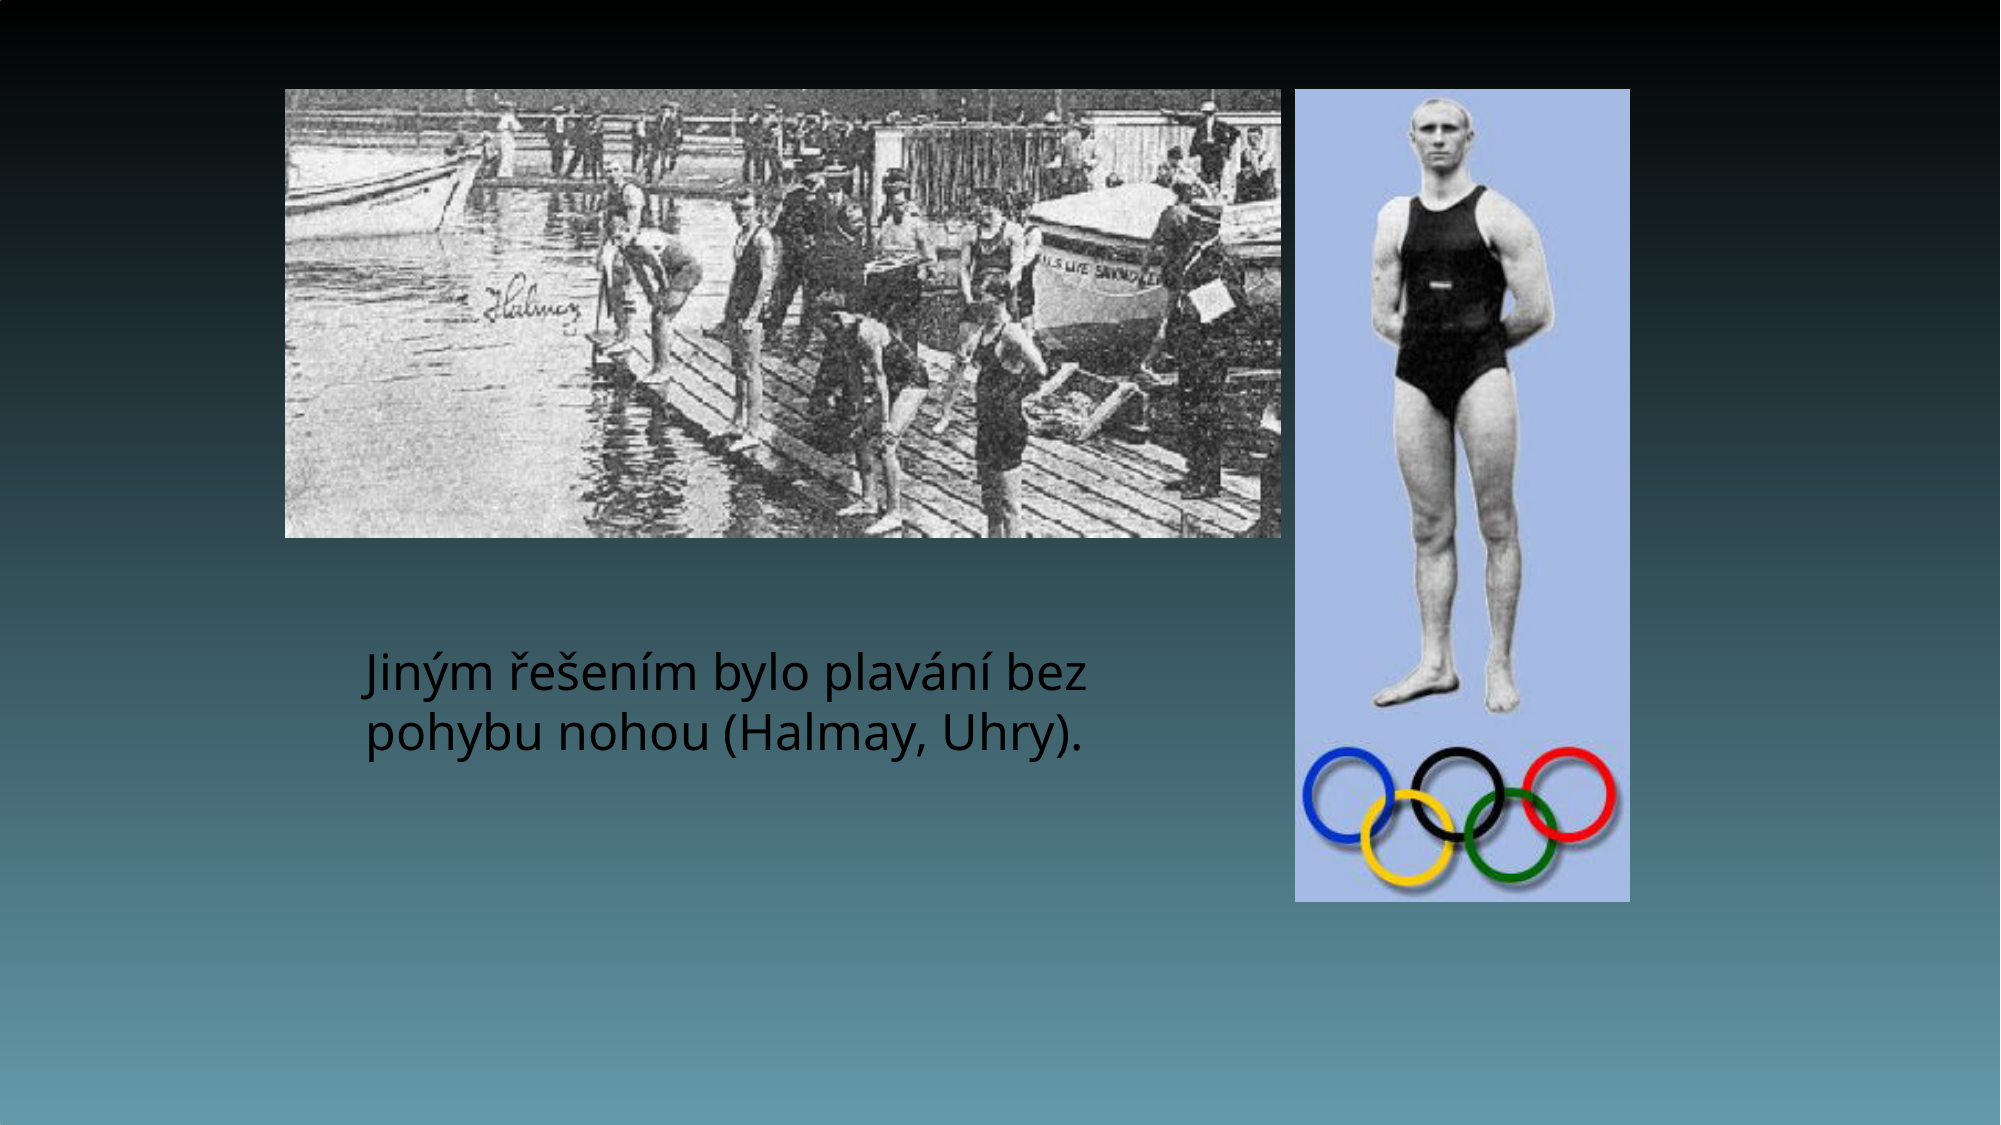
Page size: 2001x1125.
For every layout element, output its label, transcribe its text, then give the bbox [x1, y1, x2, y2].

text_box Jiným řešením bylo plavání bez pohybu nohou (Halmay, Uhry). [350, 633, 1165, 768]
picture [1295, 89, 1630, 902]
picture [285, 89, 1281, 539]
